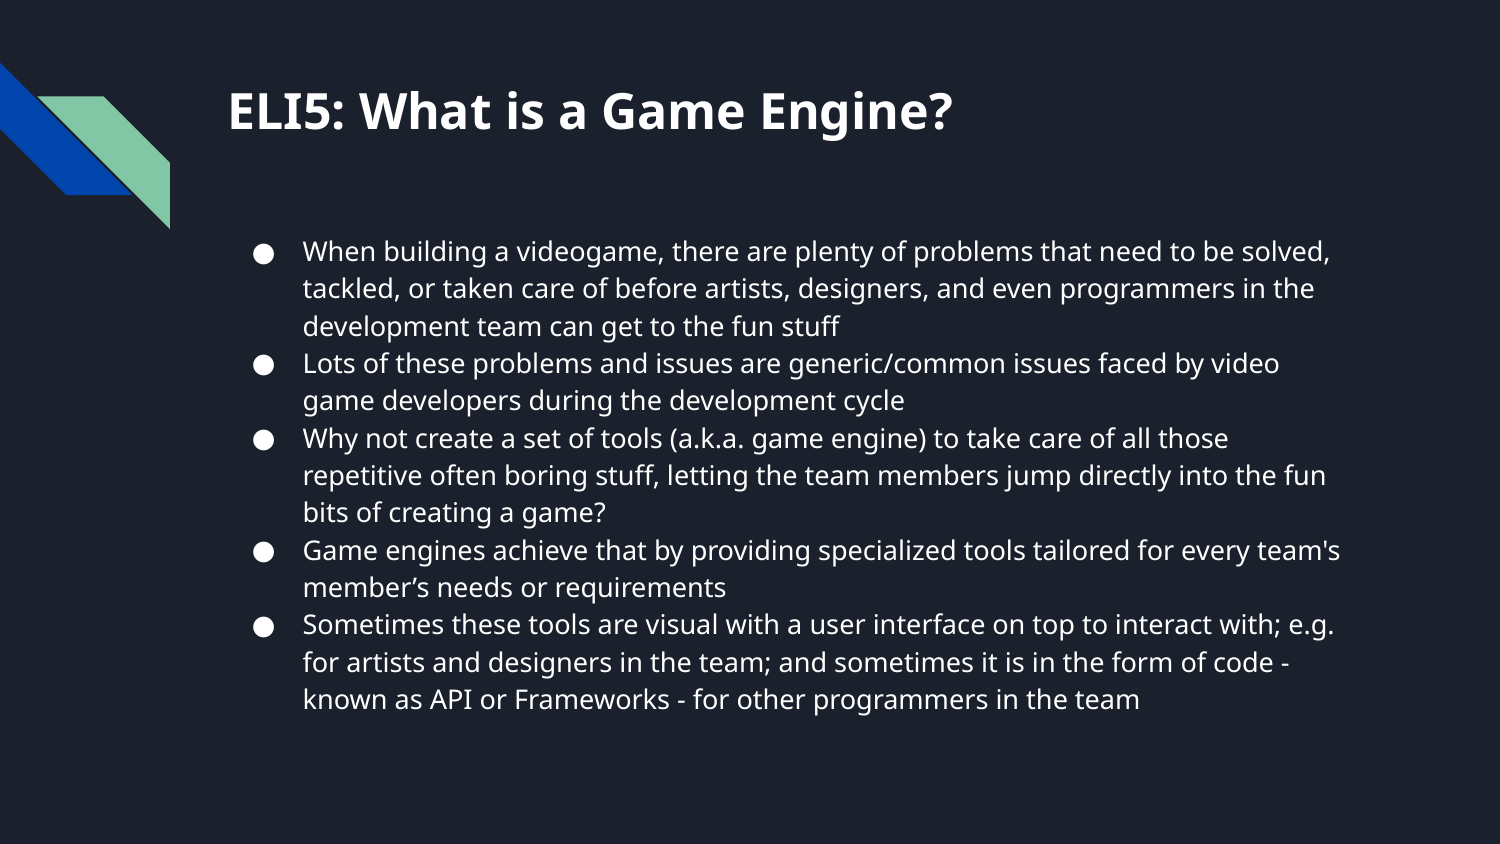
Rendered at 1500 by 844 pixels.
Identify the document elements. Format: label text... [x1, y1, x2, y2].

text_box ELI5: What is a Game Engine? [212, 64, 1368, 214]
text_box When building a videogame, there are plenty of problems that need to be solved, tackled, or taken care of before artists, designers, and even programmers in the development team can get to the fun stuff Lots of these problems and issues are generic/common issues faced by video game developers during the development cycle Why not create a set of tools (a.k.a. game engine) to take care of all those repetitive often boring stuff, letting the team members jump directly into the fun bits of creating a game? Game engines achieve that by providing specialized tools tailored for every team's member’s needs or requirements Sometimes these tools are visual with a user interface on top to interact with; e.g. for artists and designers in the team; and sometimes it is in the form of code - known as API or Frameworks - for other programmers in the team [212, 214, 1368, 735]
